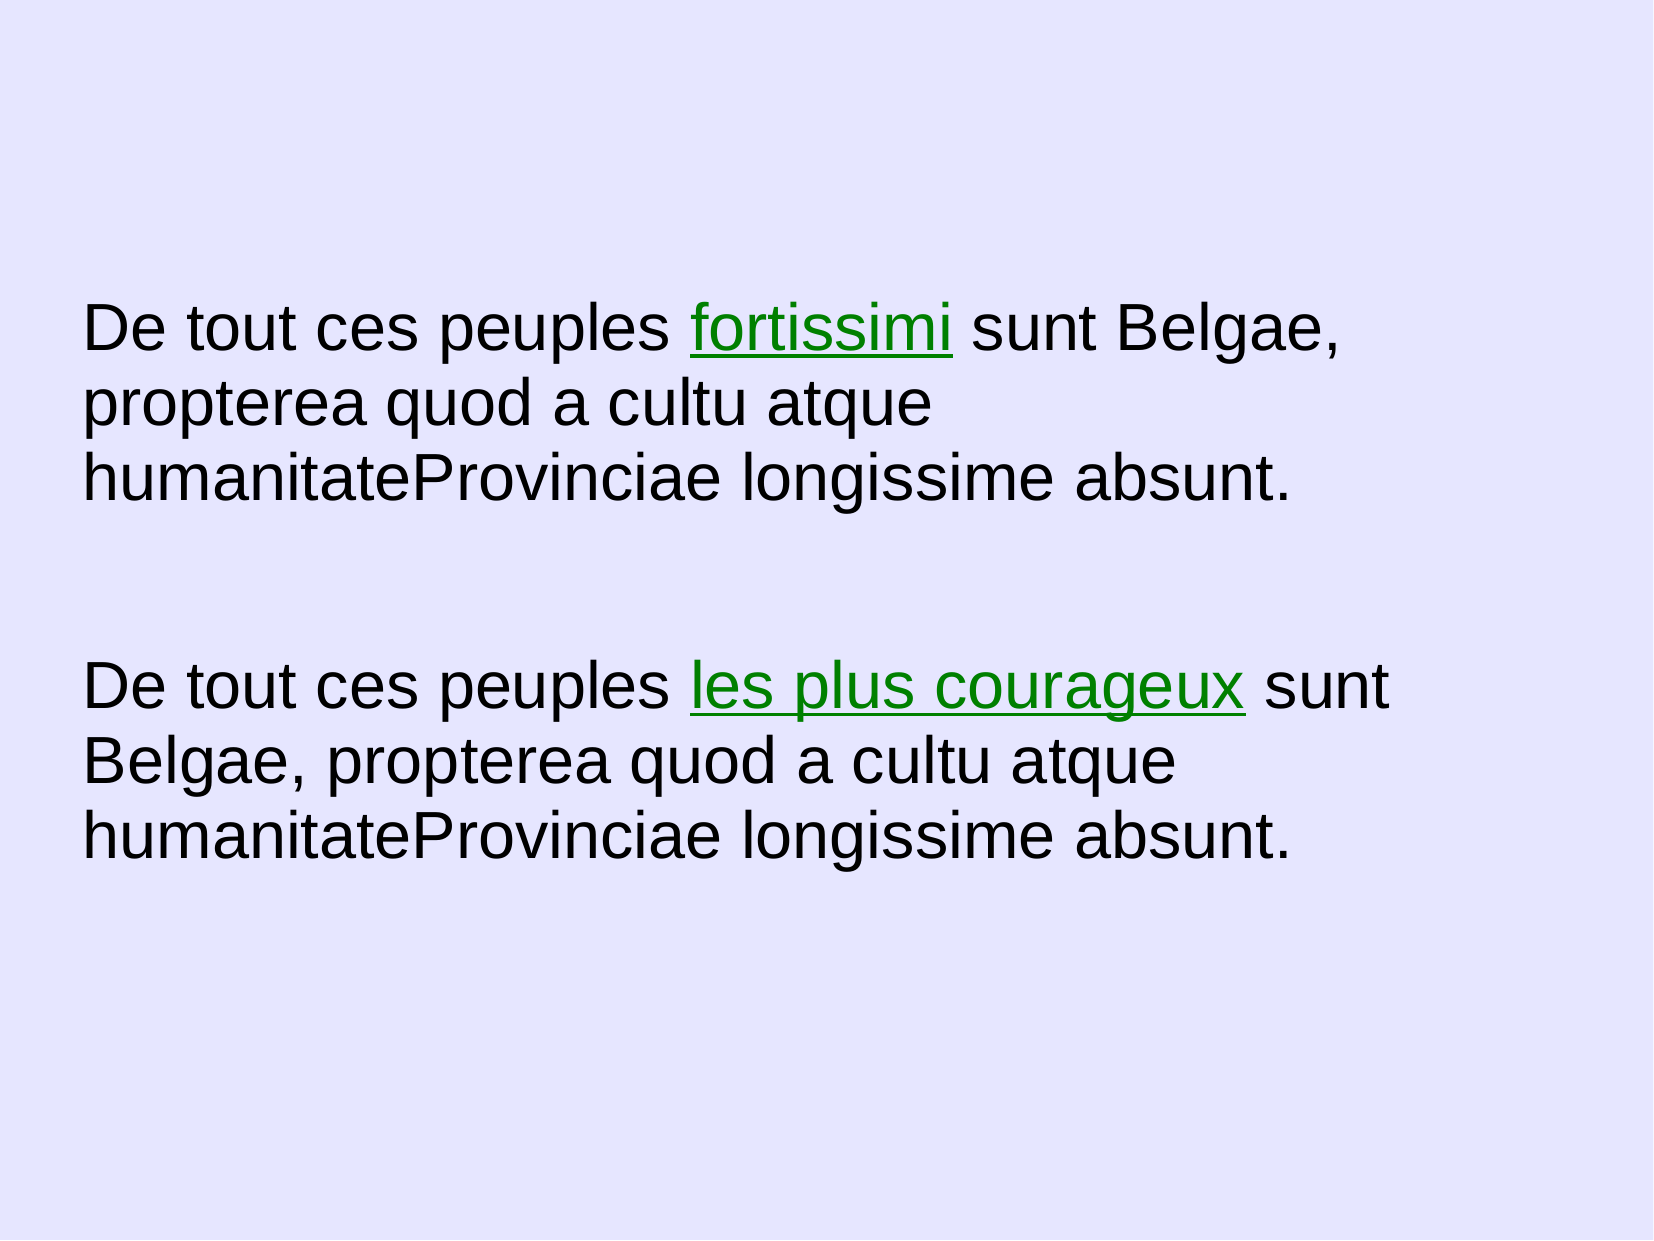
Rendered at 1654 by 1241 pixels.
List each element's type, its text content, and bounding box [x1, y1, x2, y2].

list De tout ces peuples fortissimi sunt Belgae, propterea quod a cultu atque humanitateProvinciae longissime absunt. De tout ces peuples les plus courageux sunt Belgae, propterea quod a cultu atque humanitateProvinciae longissime absunt. [82, 290, 1571, 1109]
